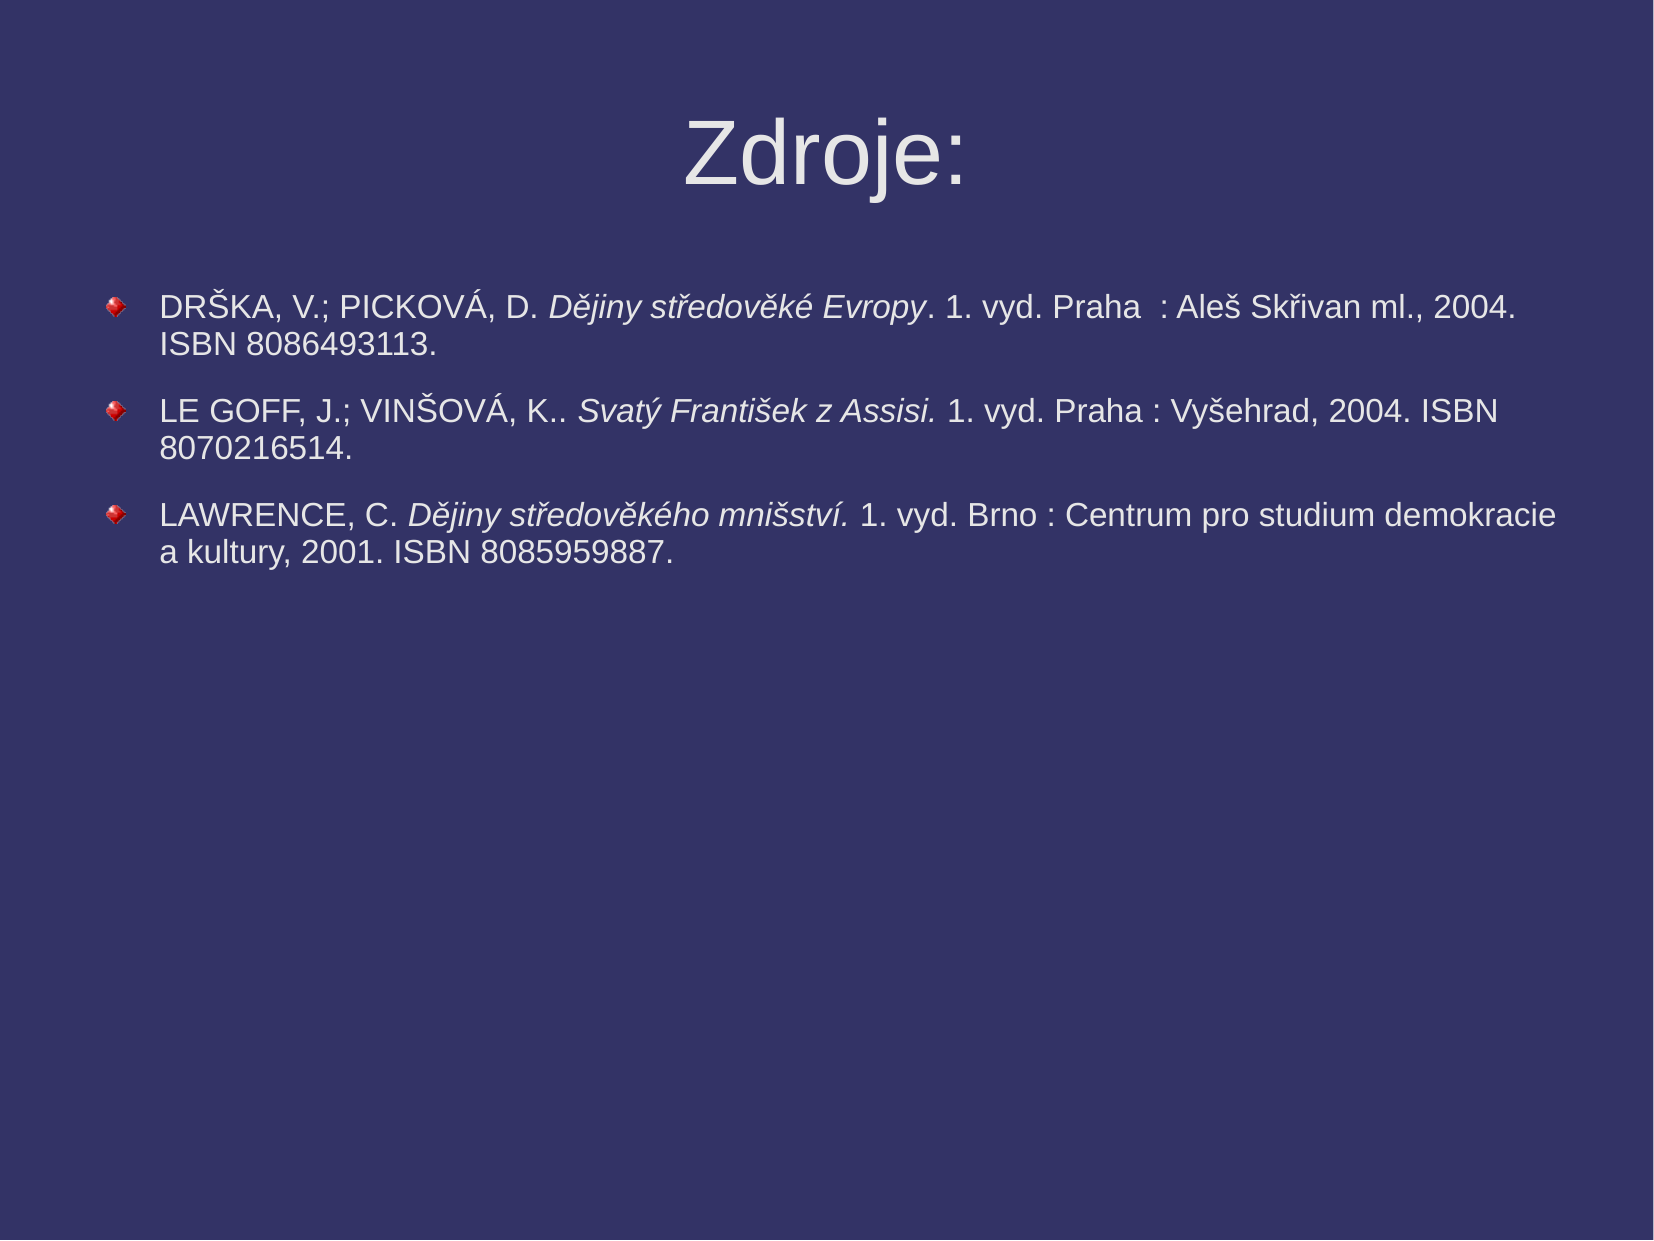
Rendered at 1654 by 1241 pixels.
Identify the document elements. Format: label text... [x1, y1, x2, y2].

list DRŠKA, V.; PICKOVÁ, D. Dějiny středověké Evropy. 1. vyd. Praha : Aleš Skřivan ml., 2004. ISBN 8086493113. LE GOFF, J.; VINŠOVÁ, K.. Svatý František z Assisi. 1. vyd. Praha : Vyšehrad, 2004. ISBN 8070216514. LAWRENCE, C. Dějiny středověkého mnišství. 1. vyd. Brno : Centrum pro studium demokracie a kultury, 2001. ISBN 8085959887. [88, 288, 1577, 1093]
title Zdroje: [82, 56, 1571, 250]
